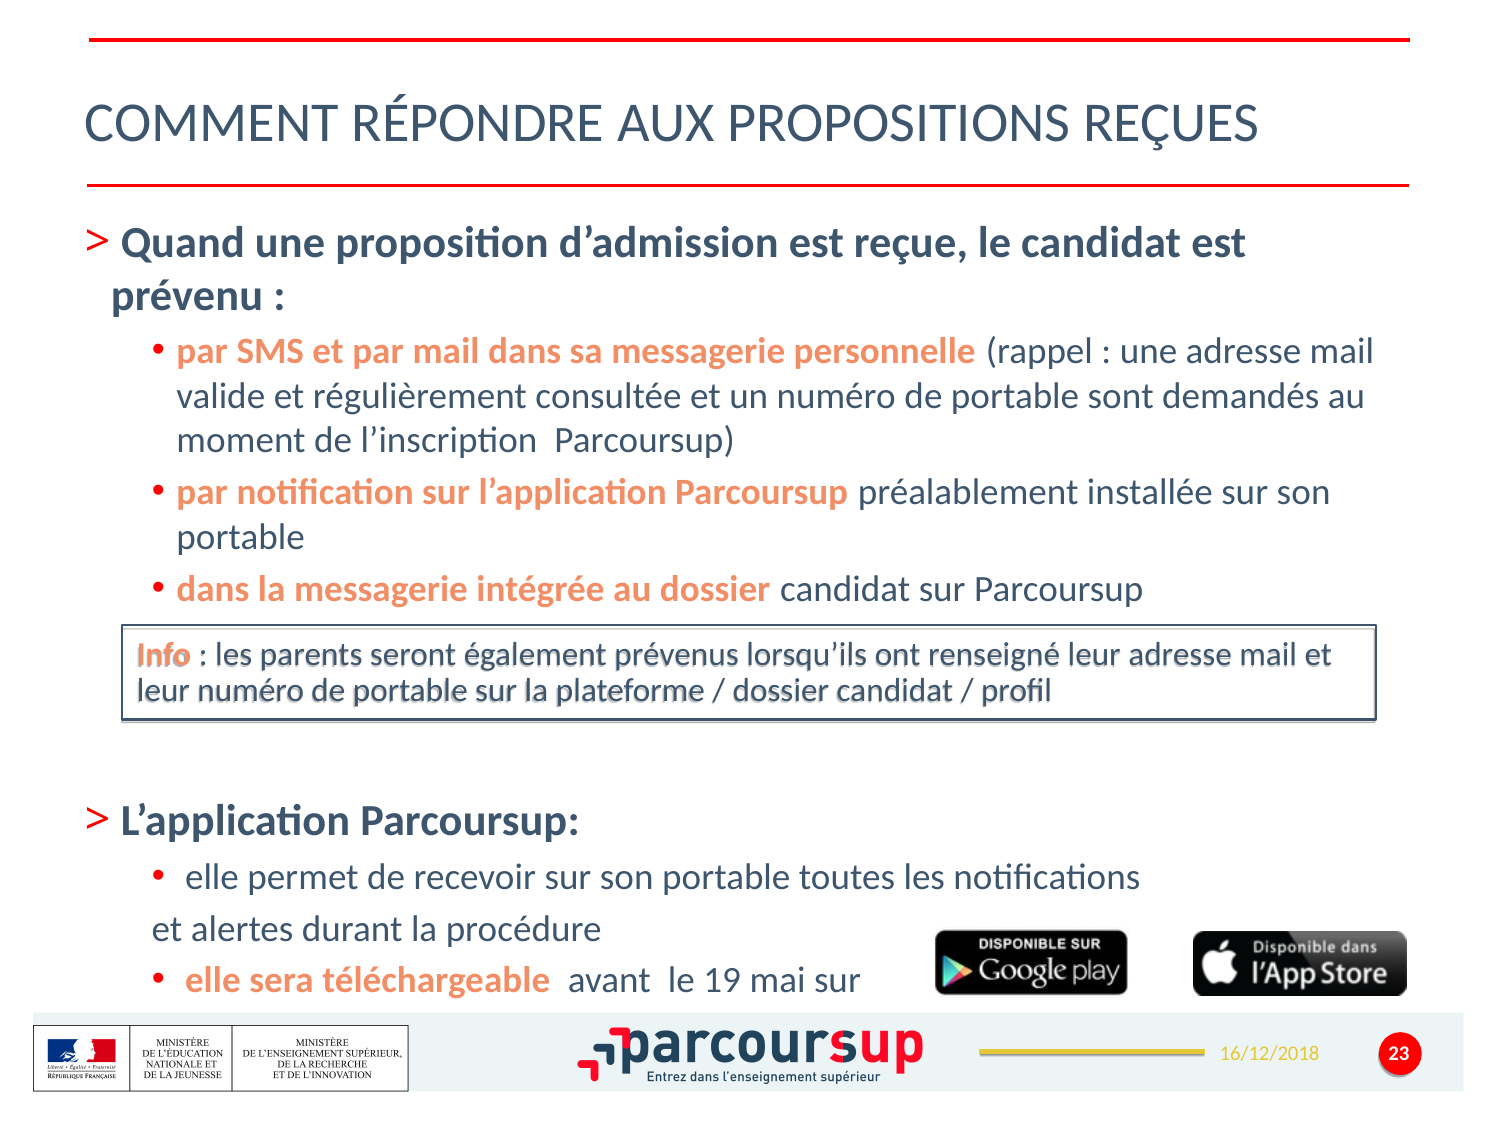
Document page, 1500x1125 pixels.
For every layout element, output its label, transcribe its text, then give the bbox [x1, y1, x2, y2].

slide_number <numéro> [1368, 1031, 1430, 1074]
text_box Info : les parents seront également prévenus lorsqu’ils ont renseigné leur adresse mail et leur numéro de portable sur la plateforme / dossier candidat / profil [122, 625, 1376, 720]
list Quand une proposition d’admission est reçue, le candidat est prévenu : par SMS et par mail dans sa messagerie personnelle (rappel : une adresse mail valide et régulièrement consultée et un numéro de portable sont demandés au moment de l’inscription Parcoursup) par notification sur l’application Parcoursup préalablement installée sur son portable dans la messagerie intégrée au dossier candidat sur Parcoursup L’application Parcoursup: elle permet de recevoir sur son portable toutes les notifications et alertes durant la procédure elle sera téléchargeable avant le 19 mai sur et [69, 205, 1409, 1010]
title Comment répondre aux propositions reçues [69, 12, 1409, 205]
picture [0, 0, 1499, 1124]
